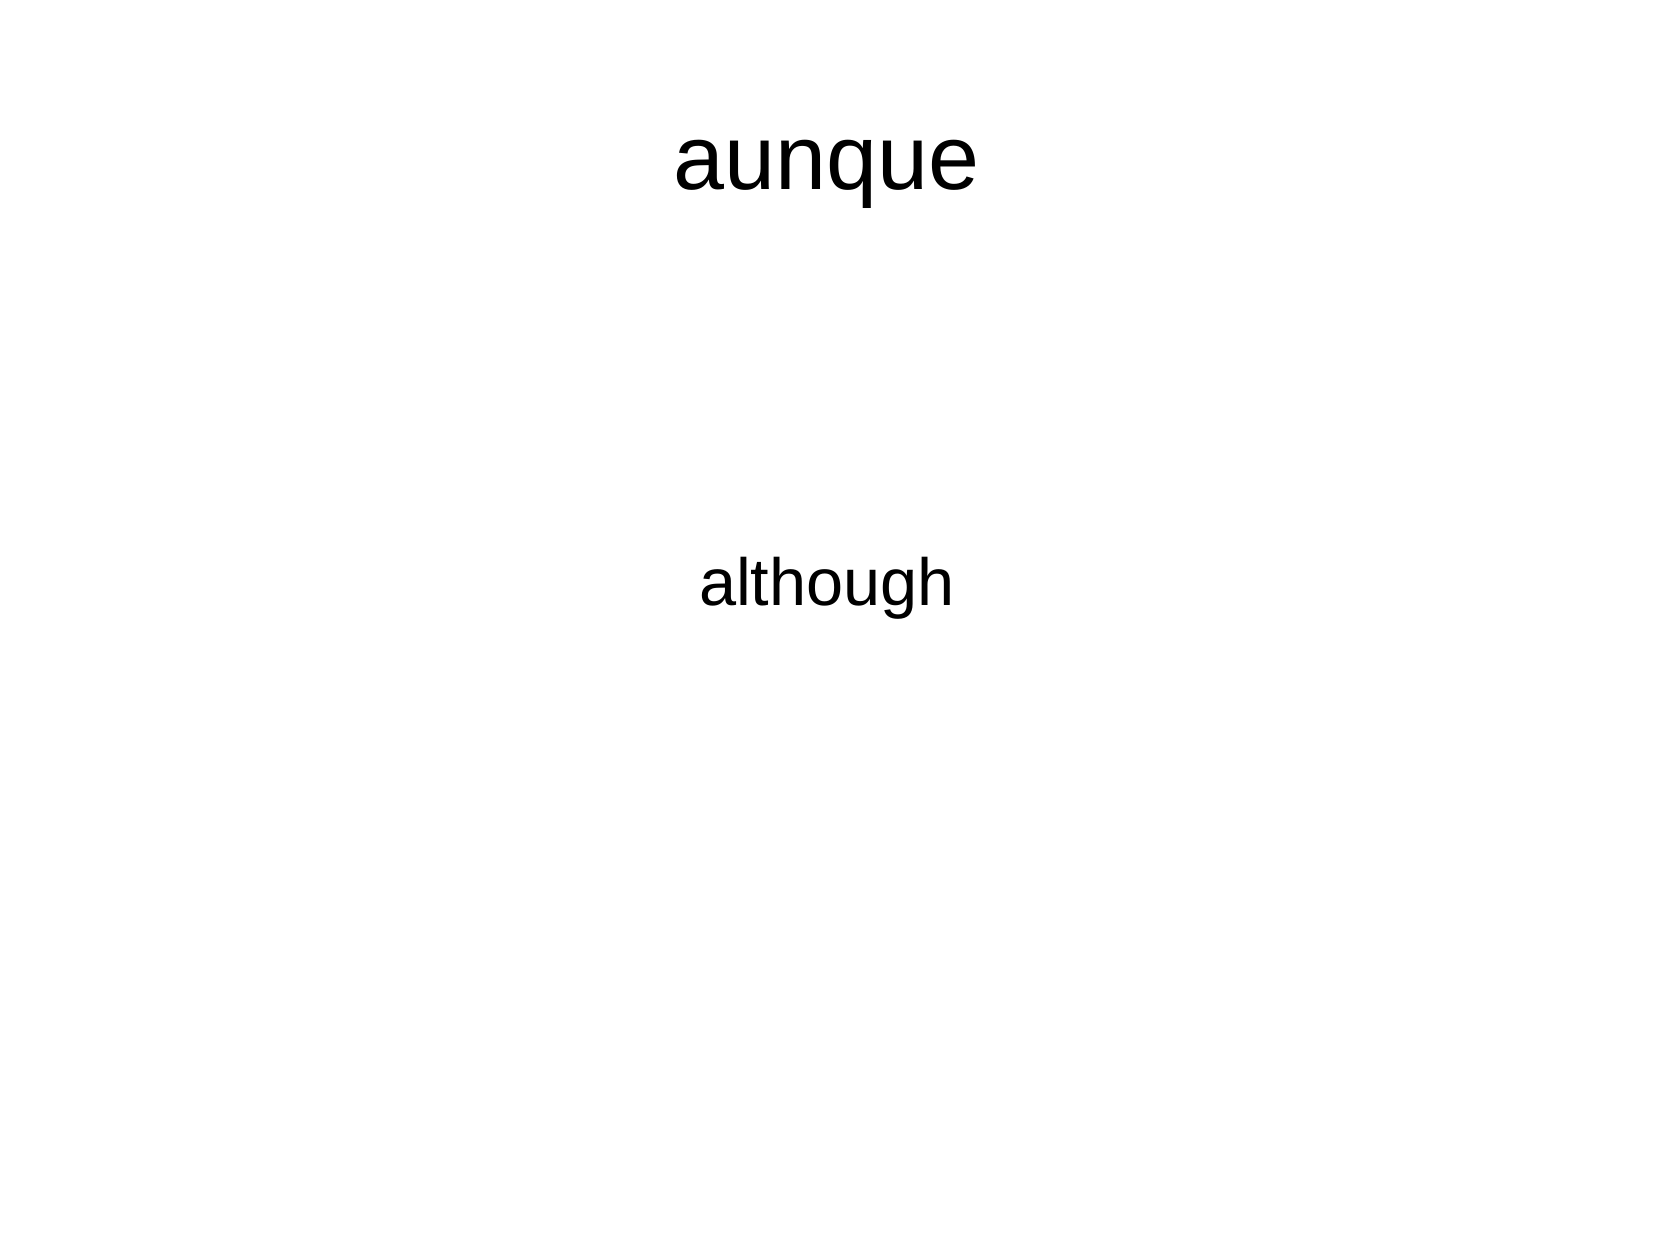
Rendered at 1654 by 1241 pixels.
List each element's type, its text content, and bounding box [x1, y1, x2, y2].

subtitle although [82, 56, 1571, 1102]
